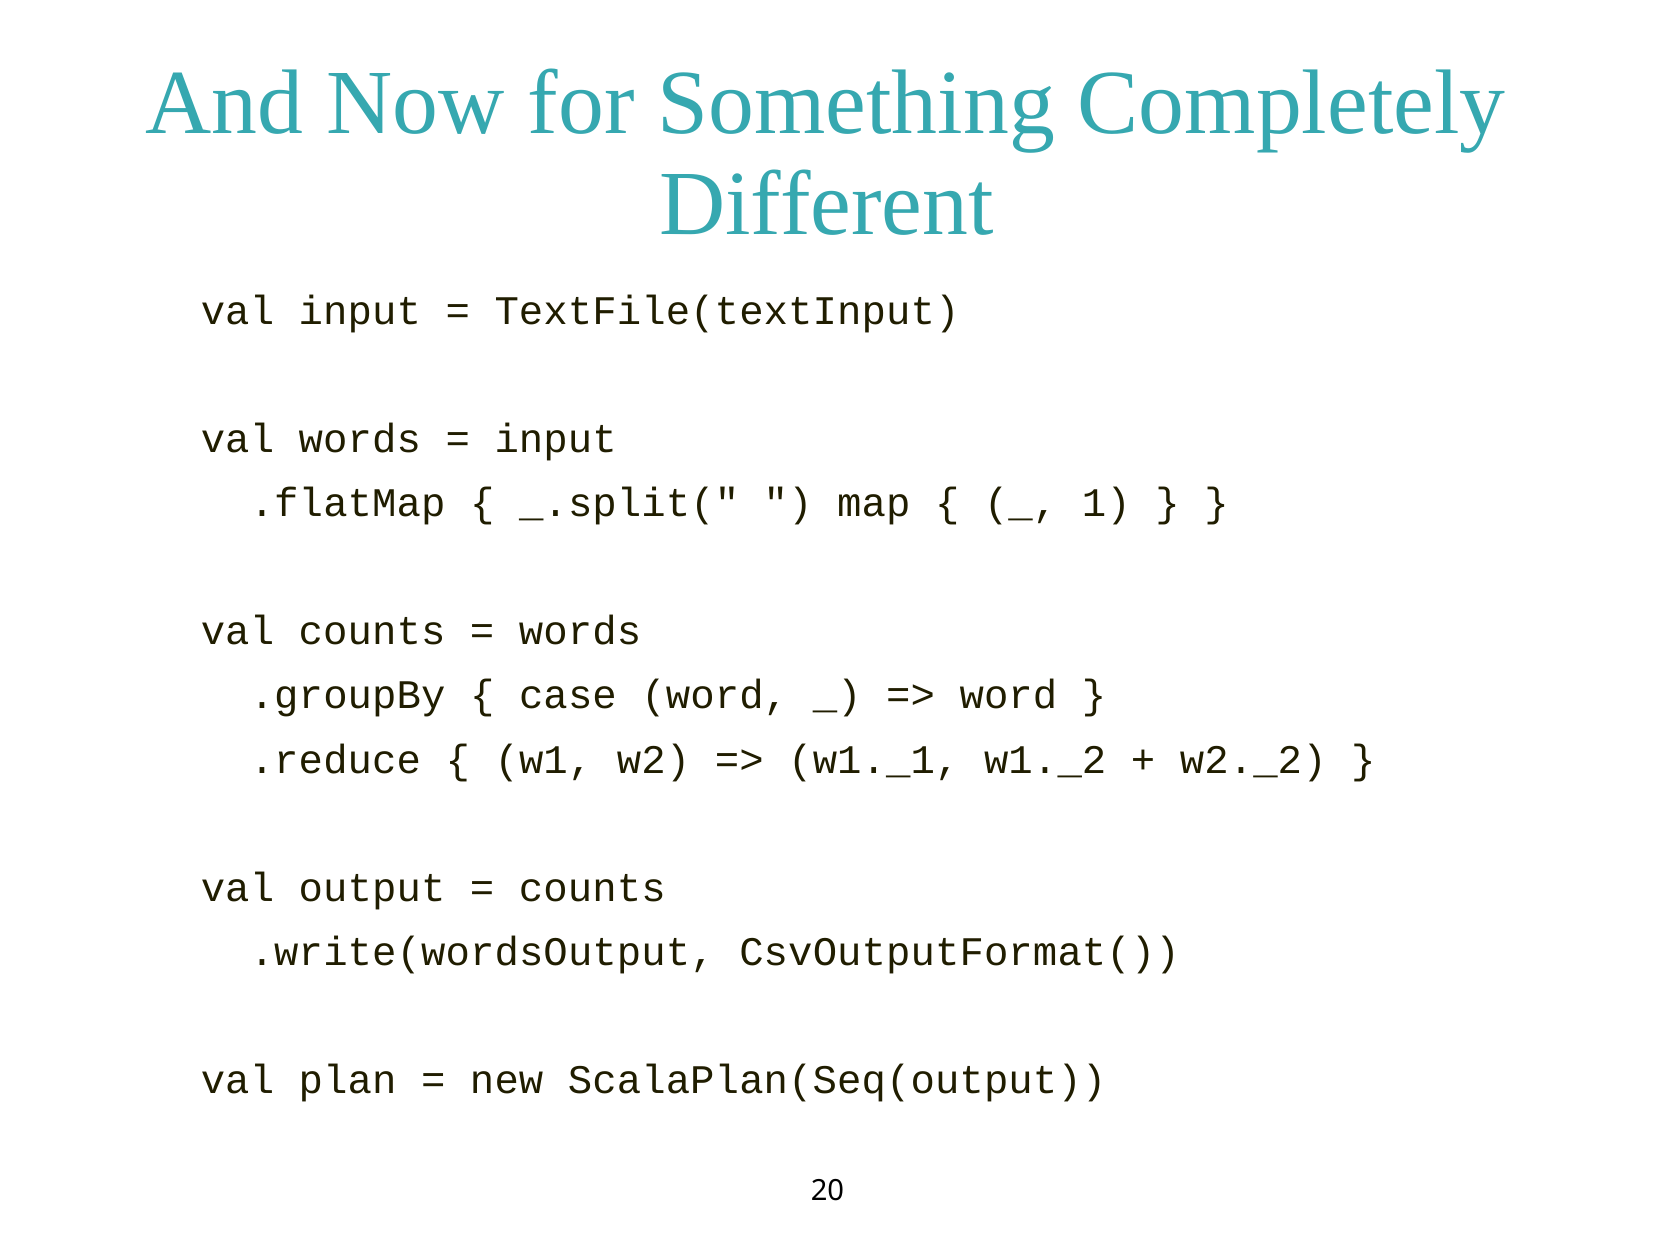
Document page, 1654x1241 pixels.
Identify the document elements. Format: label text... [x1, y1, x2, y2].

list val input = TextFile(textInput) val words = input .flatMap { _.split(" ") map { (_, 1) } } val counts = words .groupBy { case (word, _) => word } .reduce { (w1, w2) => (w1._1, w1._2 + w2._2) } val output = counts .write(wordsOutput, CsvOutputFormat()) val plan = new ScalaPlan(Seq(output)) [200, 290, 1654, 1111]
title And Now for Something Completely Different [82, 49, 1571, 257]
